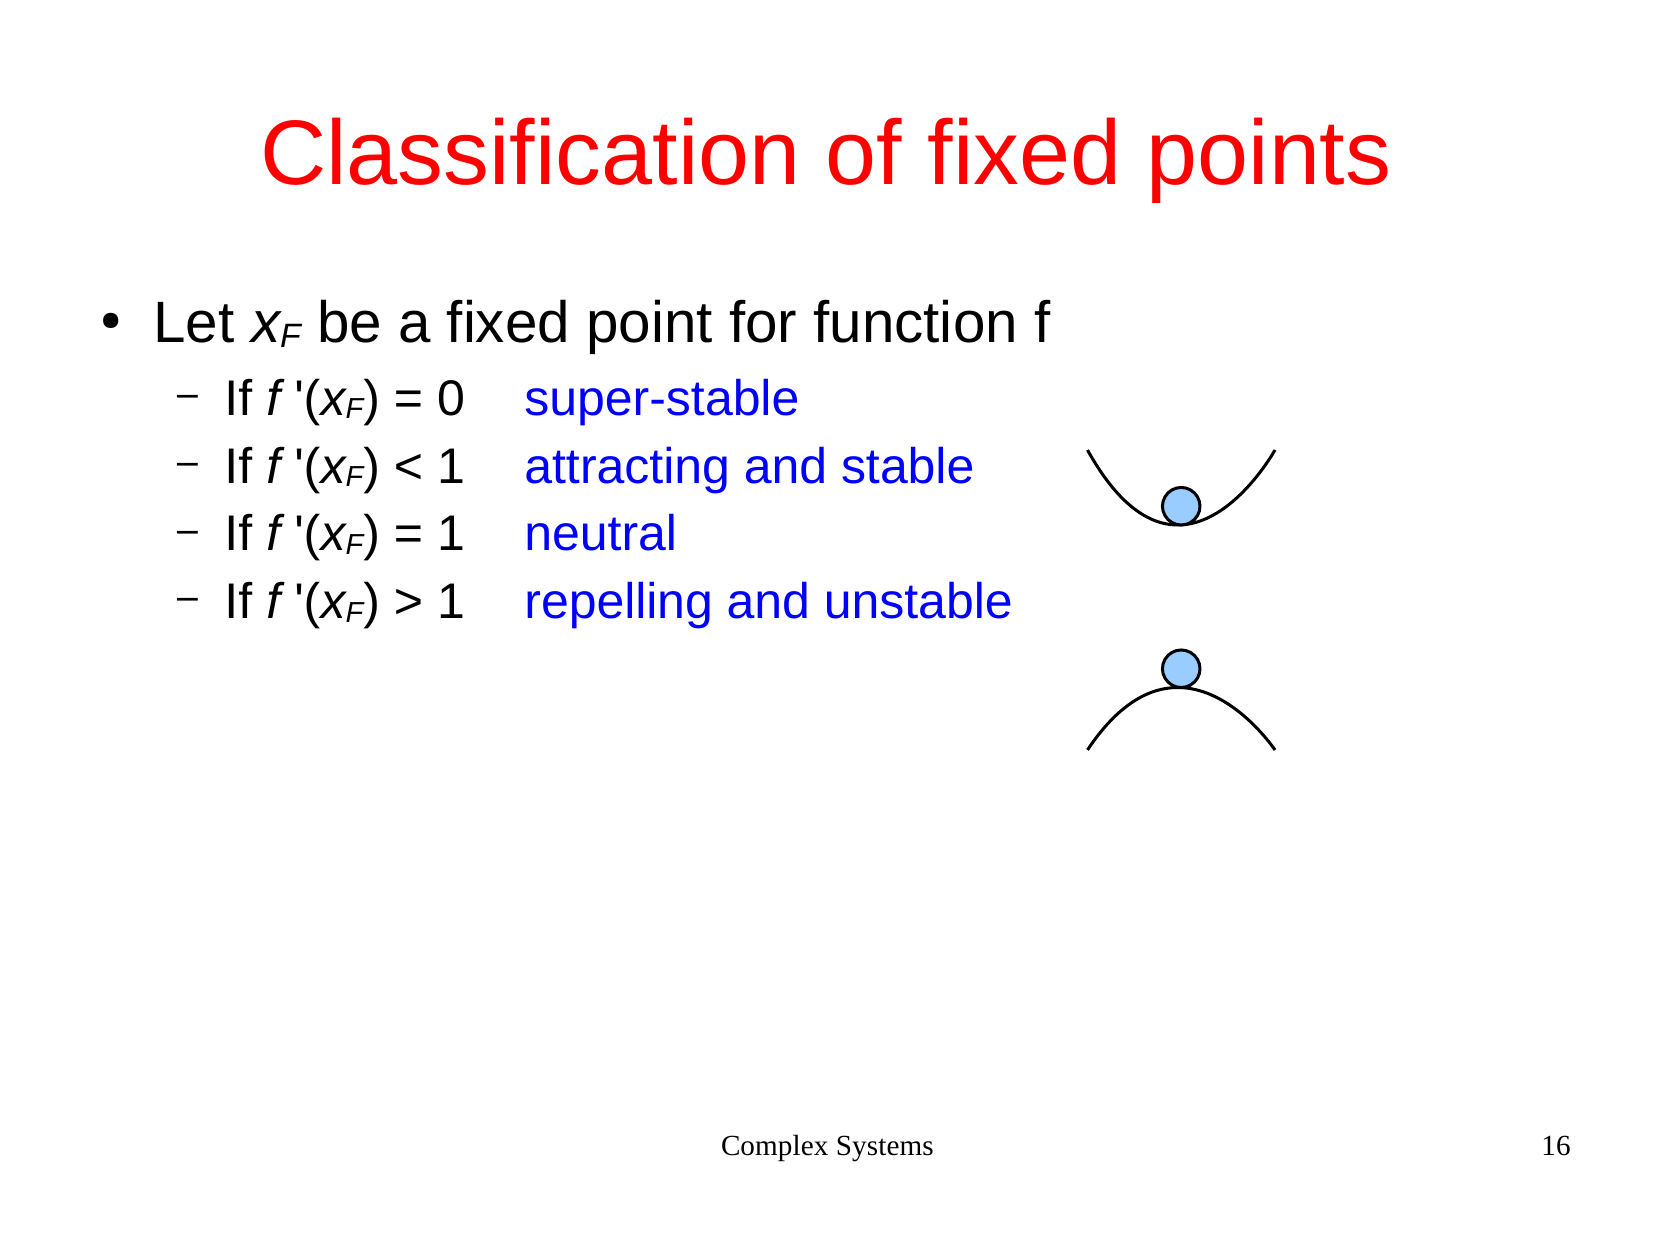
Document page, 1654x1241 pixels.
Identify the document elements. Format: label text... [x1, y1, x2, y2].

text_box [1162, 487, 1201, 526]
list Let xF be a fixed point for function f If f '(xF) = 0 super-stable If f '(xF) < 1 attracting and stable If f '(xF) = 1 neutral If f '(xF) > 1 repelling and unstable [82, 290, 1571, 1109]
title Classification of fixed points [82, 49, 1571, 257]
text_box [1162, 649, 1201, 688]
